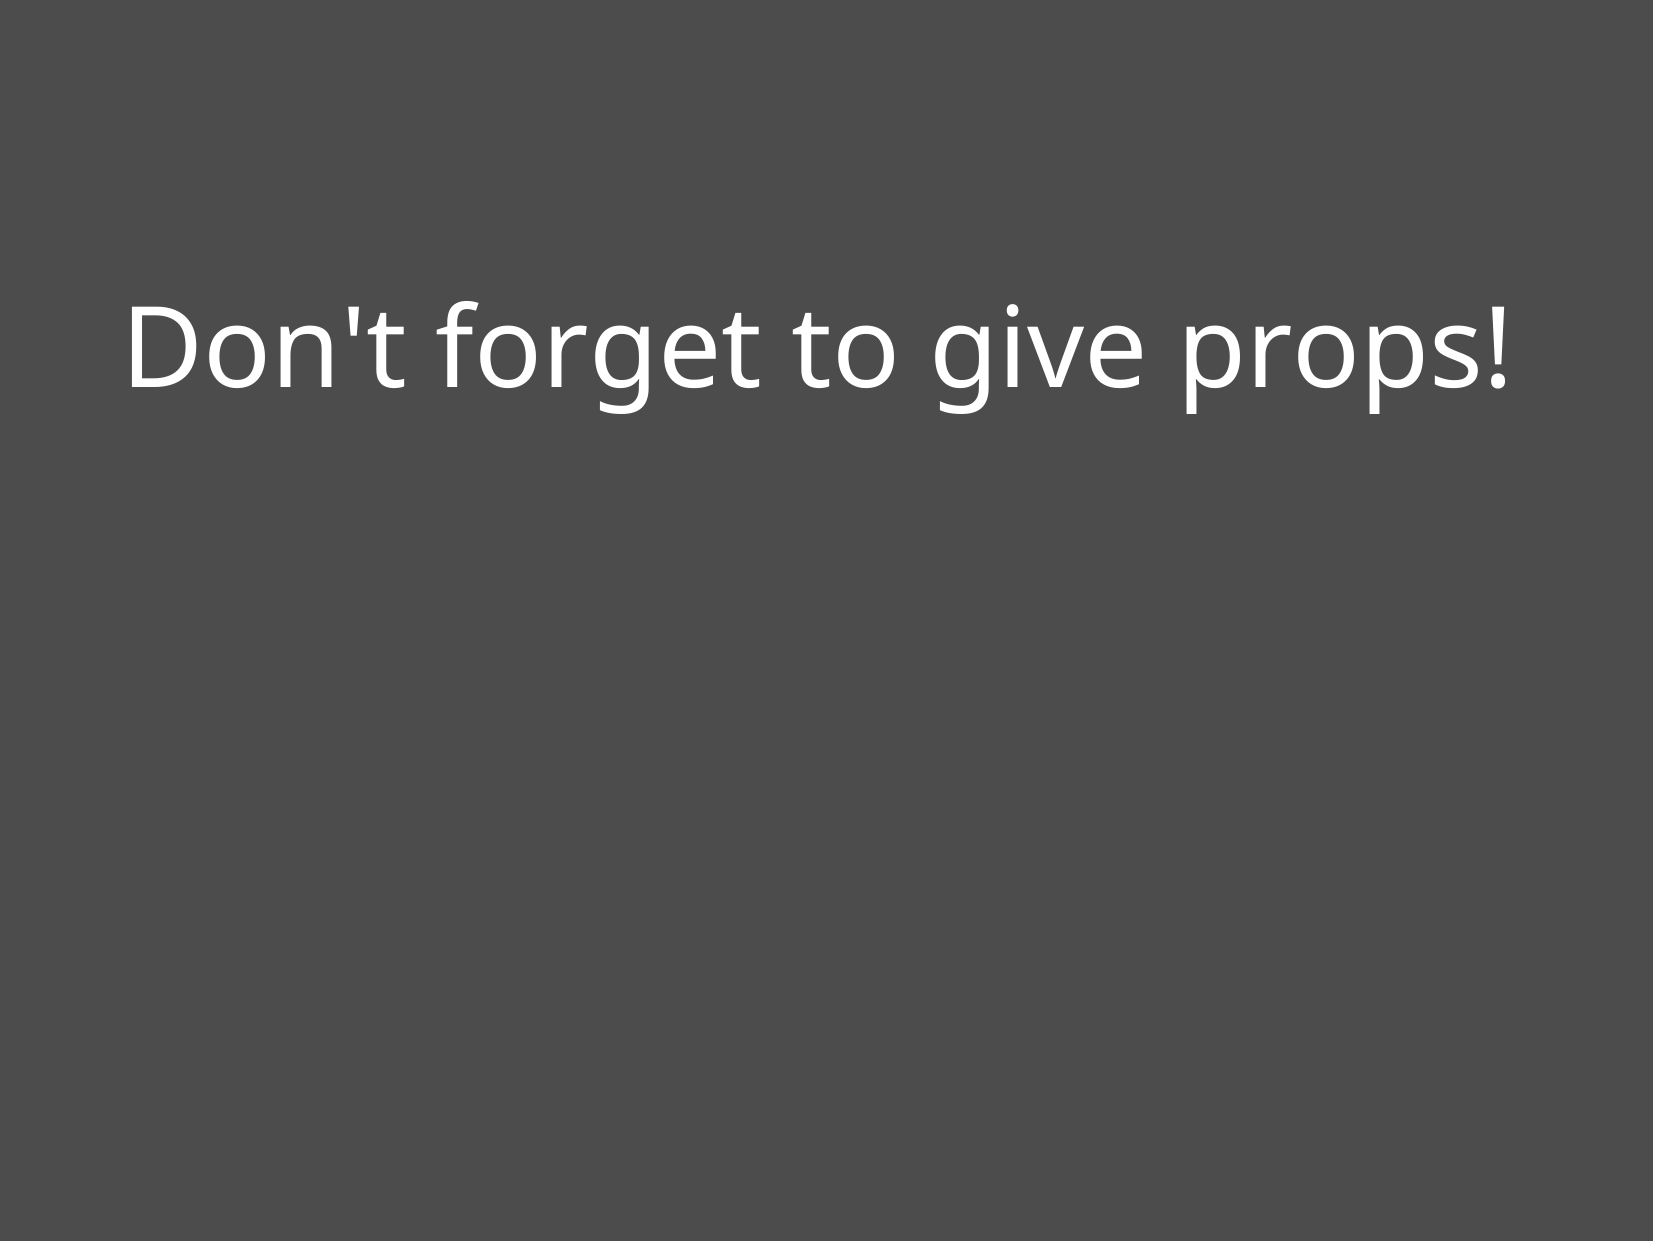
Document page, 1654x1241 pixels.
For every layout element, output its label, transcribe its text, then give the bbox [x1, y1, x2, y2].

title Don't forget to give props! [112, 212, 1524, 499]
